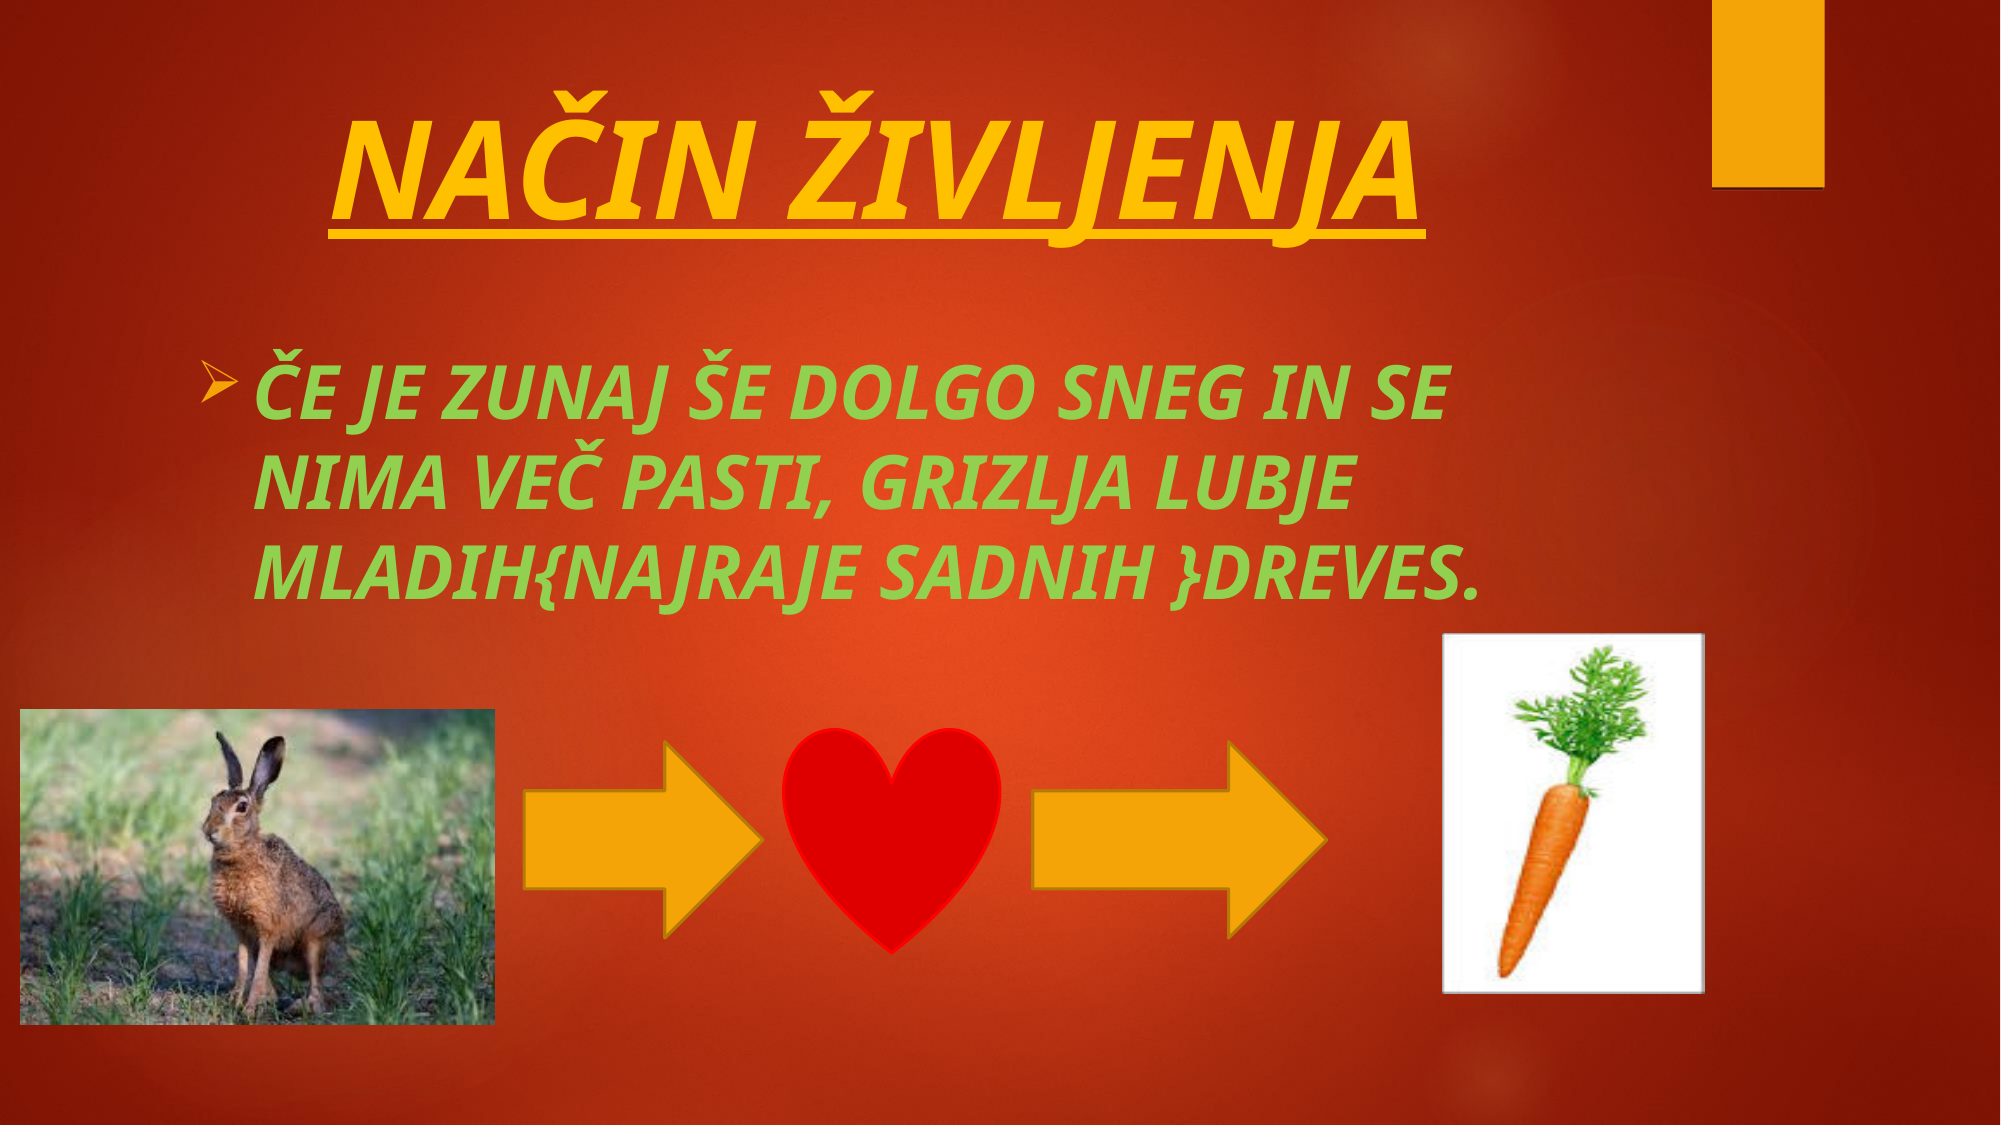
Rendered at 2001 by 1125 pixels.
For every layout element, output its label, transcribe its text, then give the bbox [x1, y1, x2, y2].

title NAČIN ŽIVLJENJA [106, 74, 1649, 304]
list ČE JE ZUNAJ ŠE DOLGO SNEG IN SE NIMA VEČ PASTI, GRIZLJA LUBJE MLADIH{NAJRAJE SADNIH }DREVES. [181, 336, 1680, 1025]
text_box [524, 741, 763, 939]
picture [0, 0, 2001, 1125]
text_box [1032, 741, 1327, 939]
text_box [783, 729, 1000, 953]
